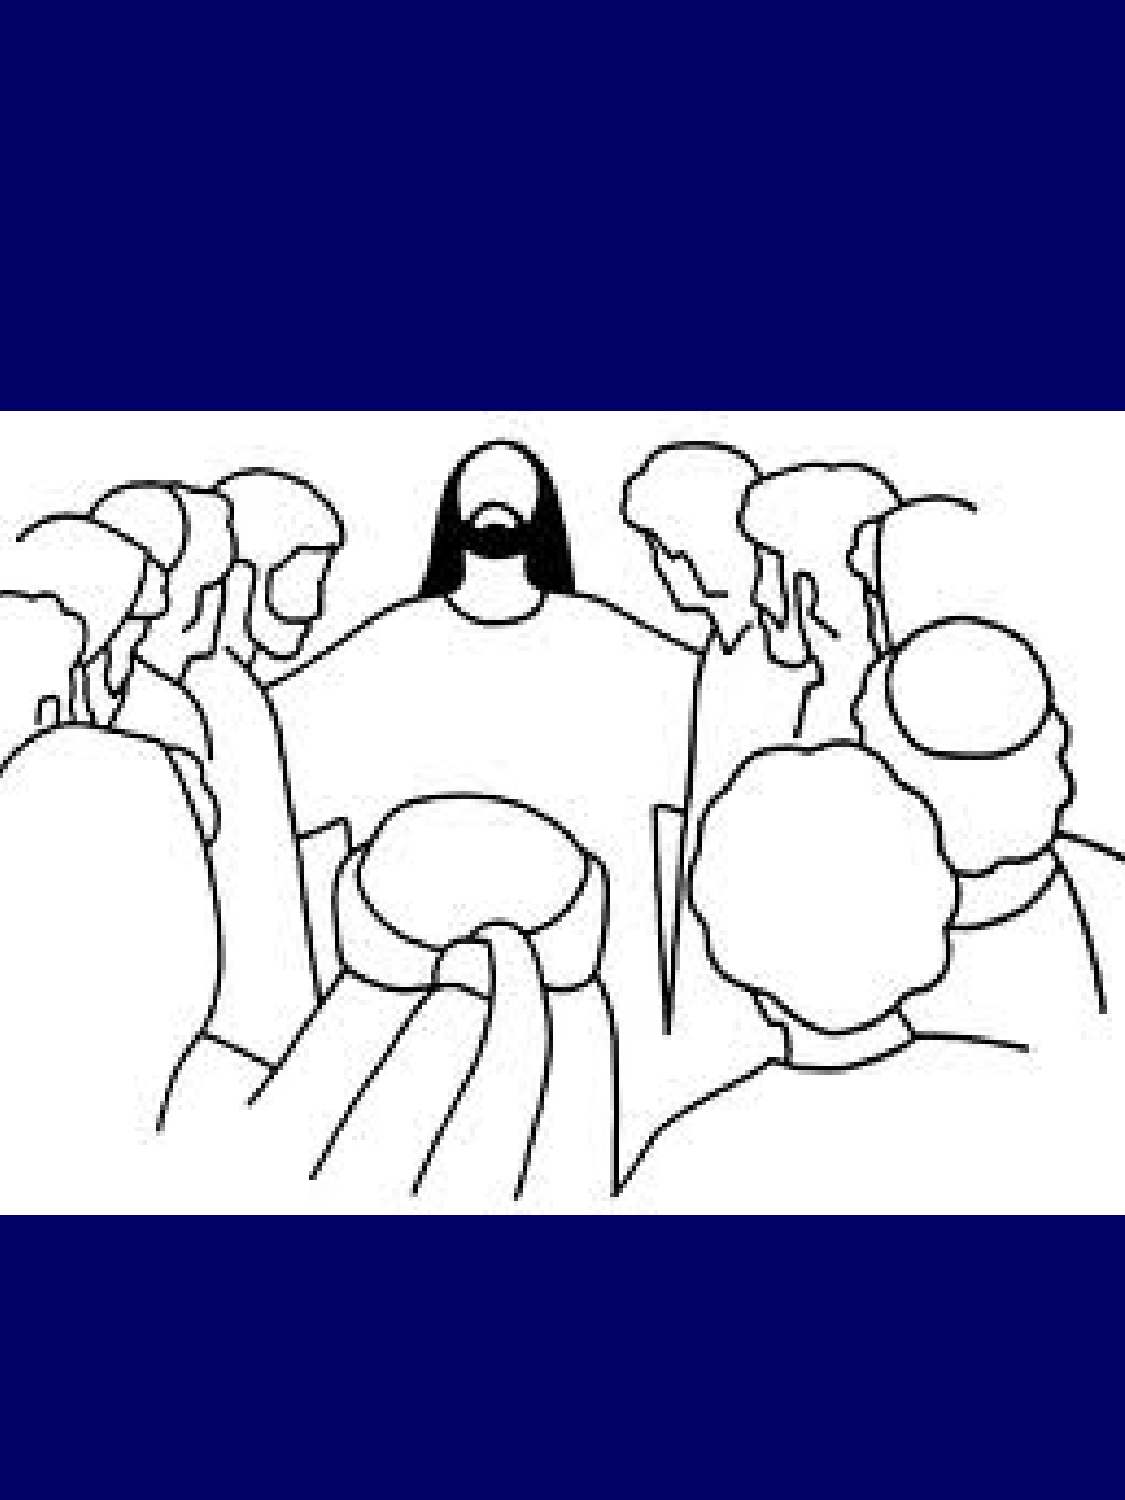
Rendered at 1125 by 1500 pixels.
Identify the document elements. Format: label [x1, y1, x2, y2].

picture [0, 411, 1125, 1215]
